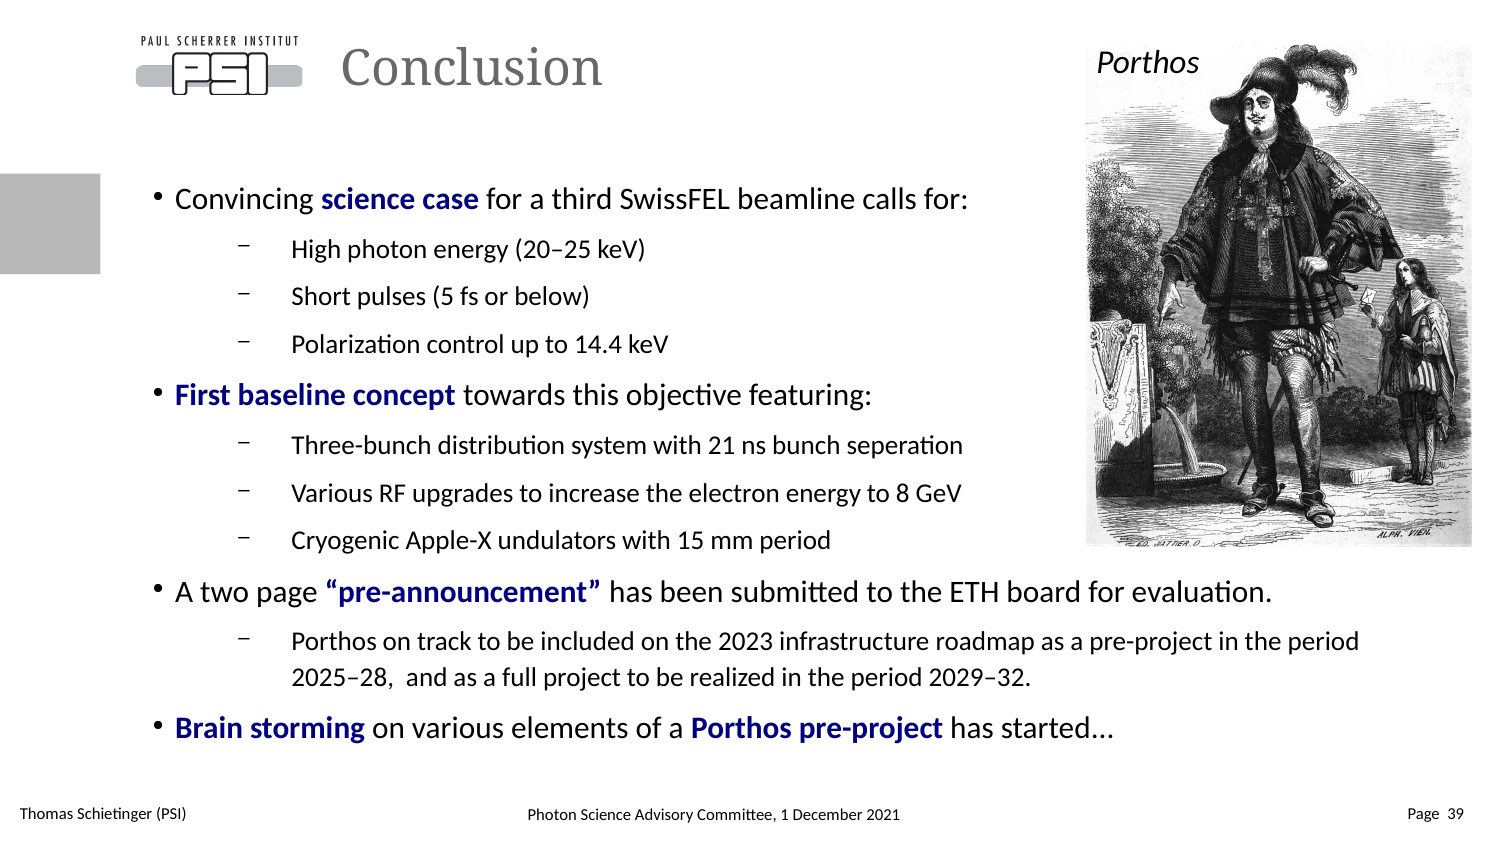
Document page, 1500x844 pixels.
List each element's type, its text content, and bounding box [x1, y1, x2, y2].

picture [1086, 44, 1472, 547]
list Convincing science case for a third SwissFEL beamline calls for: High photon energy (20–25 keV) Short pulses (5 fs or below) Polarization control up to 14.4 keV First baseline concept towards this objective featuring: Three-bunch distribution system with 21 ns bunch seperation Various RF upgrades to increase the electron energy to 8 GeV Cryogenic Apple-X undulators with 15 mm period A two page “pre-announcement” has been submitted to the ETH board for evaluation. Porthos on track to be included on the 2023 infrastructure roadmap as a pre-project in the period 2025–28, and as a full project to be realized in the period 2029–32. Brain storming on various elements of a Porthos pre-project has started... [149, 178, 1450, 760]
text_box Porthos [1081, 41, 1228, 94]
title Conclusion [340, 35, 1442, 98]
